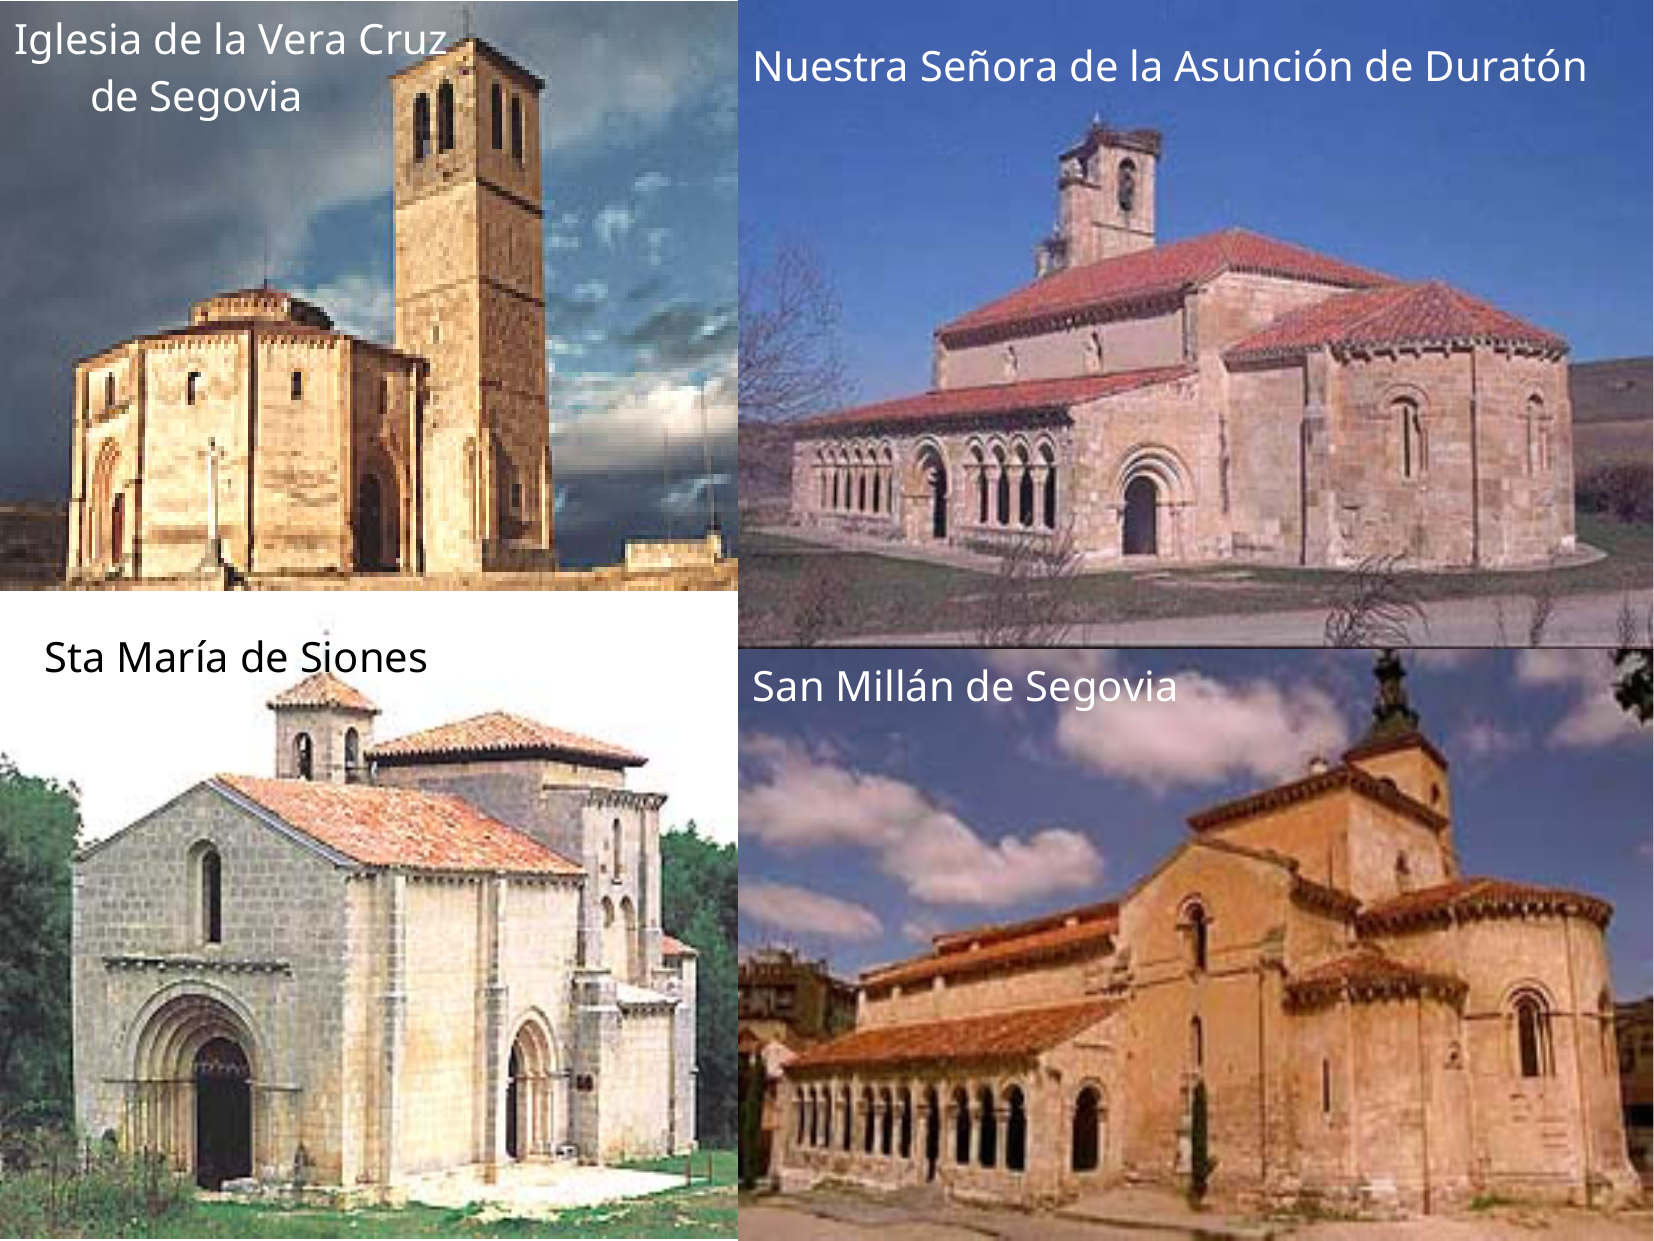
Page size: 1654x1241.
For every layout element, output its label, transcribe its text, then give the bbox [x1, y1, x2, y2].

text_box Sta María de Siones [29, 620, 455, 686]
picture [0, 0, 1654, 1241]
text_box Iglesia de la Vera Cruz de Segovia [0, 2, 482, 119]
text_box San Millán de Segovia [738, 649, 1214, 715]
text_box Nuestra Señora de la Asunción de Duratón [738, 29, 1634, 95]
